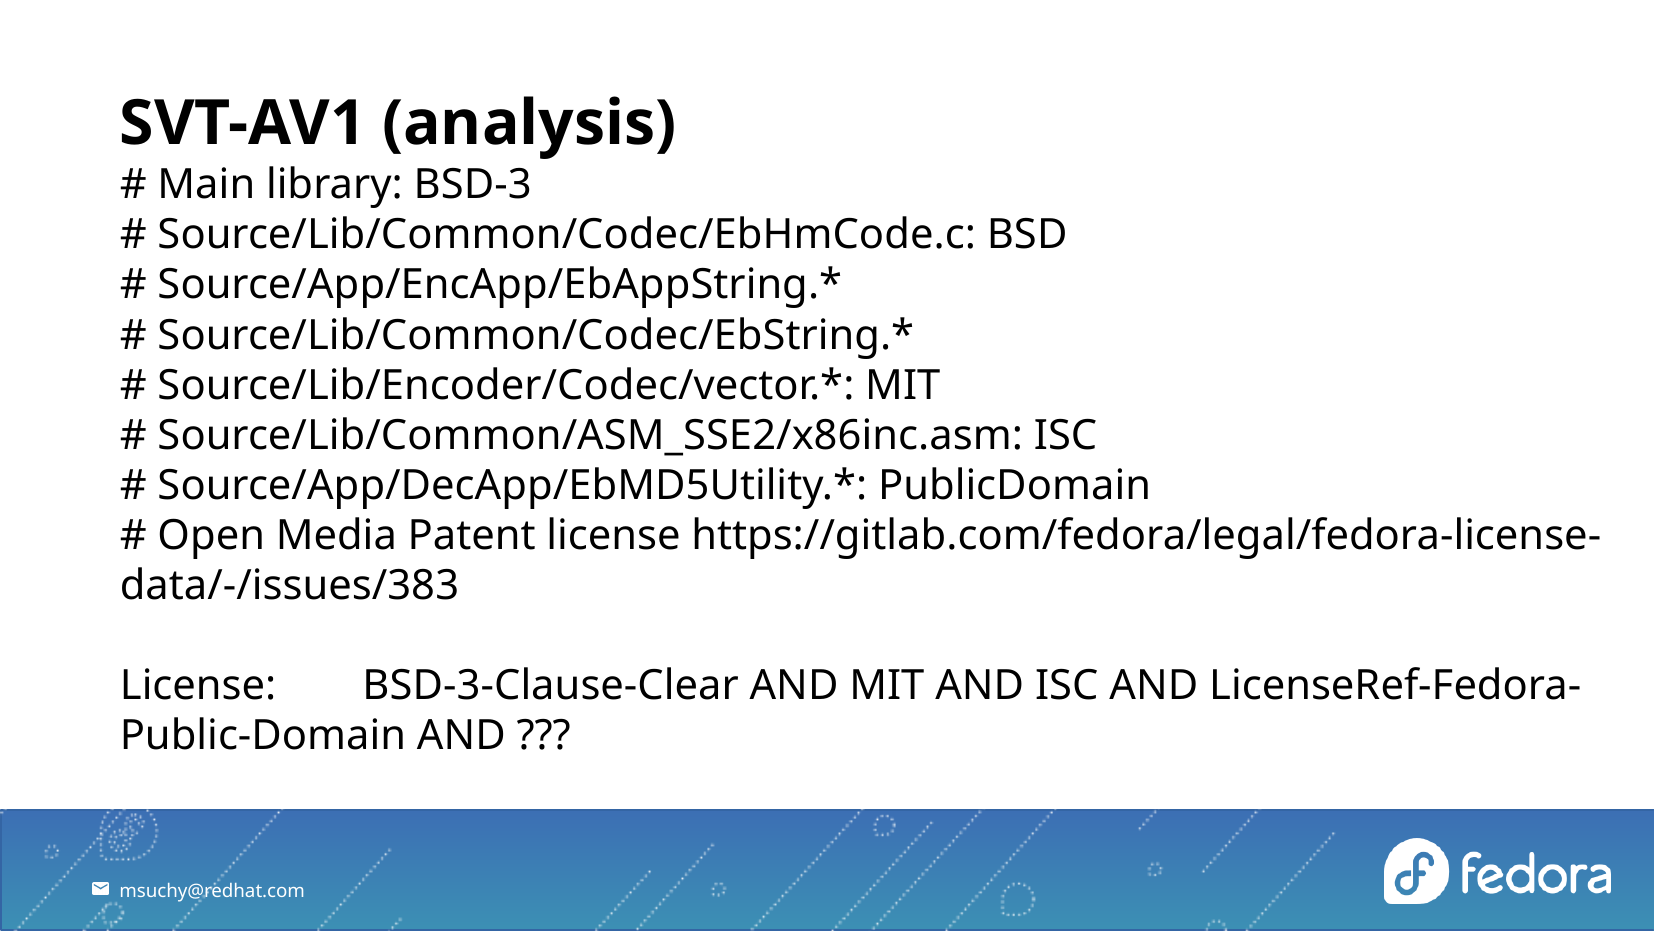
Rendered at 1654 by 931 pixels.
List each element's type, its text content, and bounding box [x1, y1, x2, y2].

picture [1384, 838, 1611, 904]
picture [0, 484, 1374, 931]
text_box SVT-AV1 (analysis) # Main library: BSD-3 # Source/Lib/Common/Codec/EbHmCode.c: BSD # Source/App/EncApp/EbAppString.* # Source/Lib/Common/Codec/EbString.* # Source/Lib/Encoder/Codec/vector.*: MIT # Source/Lib/Common/ASM_SSE2/x86inc.asm: ISC # Source/App/DecApp/EbMD5Utility.*: PublicDomain # Open Media Patent license https://gitlab.com/fedora/legal/fedora-license-data/-/issues/383 License: BSD-3-Clause-Clear AND MIT AND ISC AND LicenseRef-Fedora-Public-Domain AND ??? [104, 75, 1620, 792]
